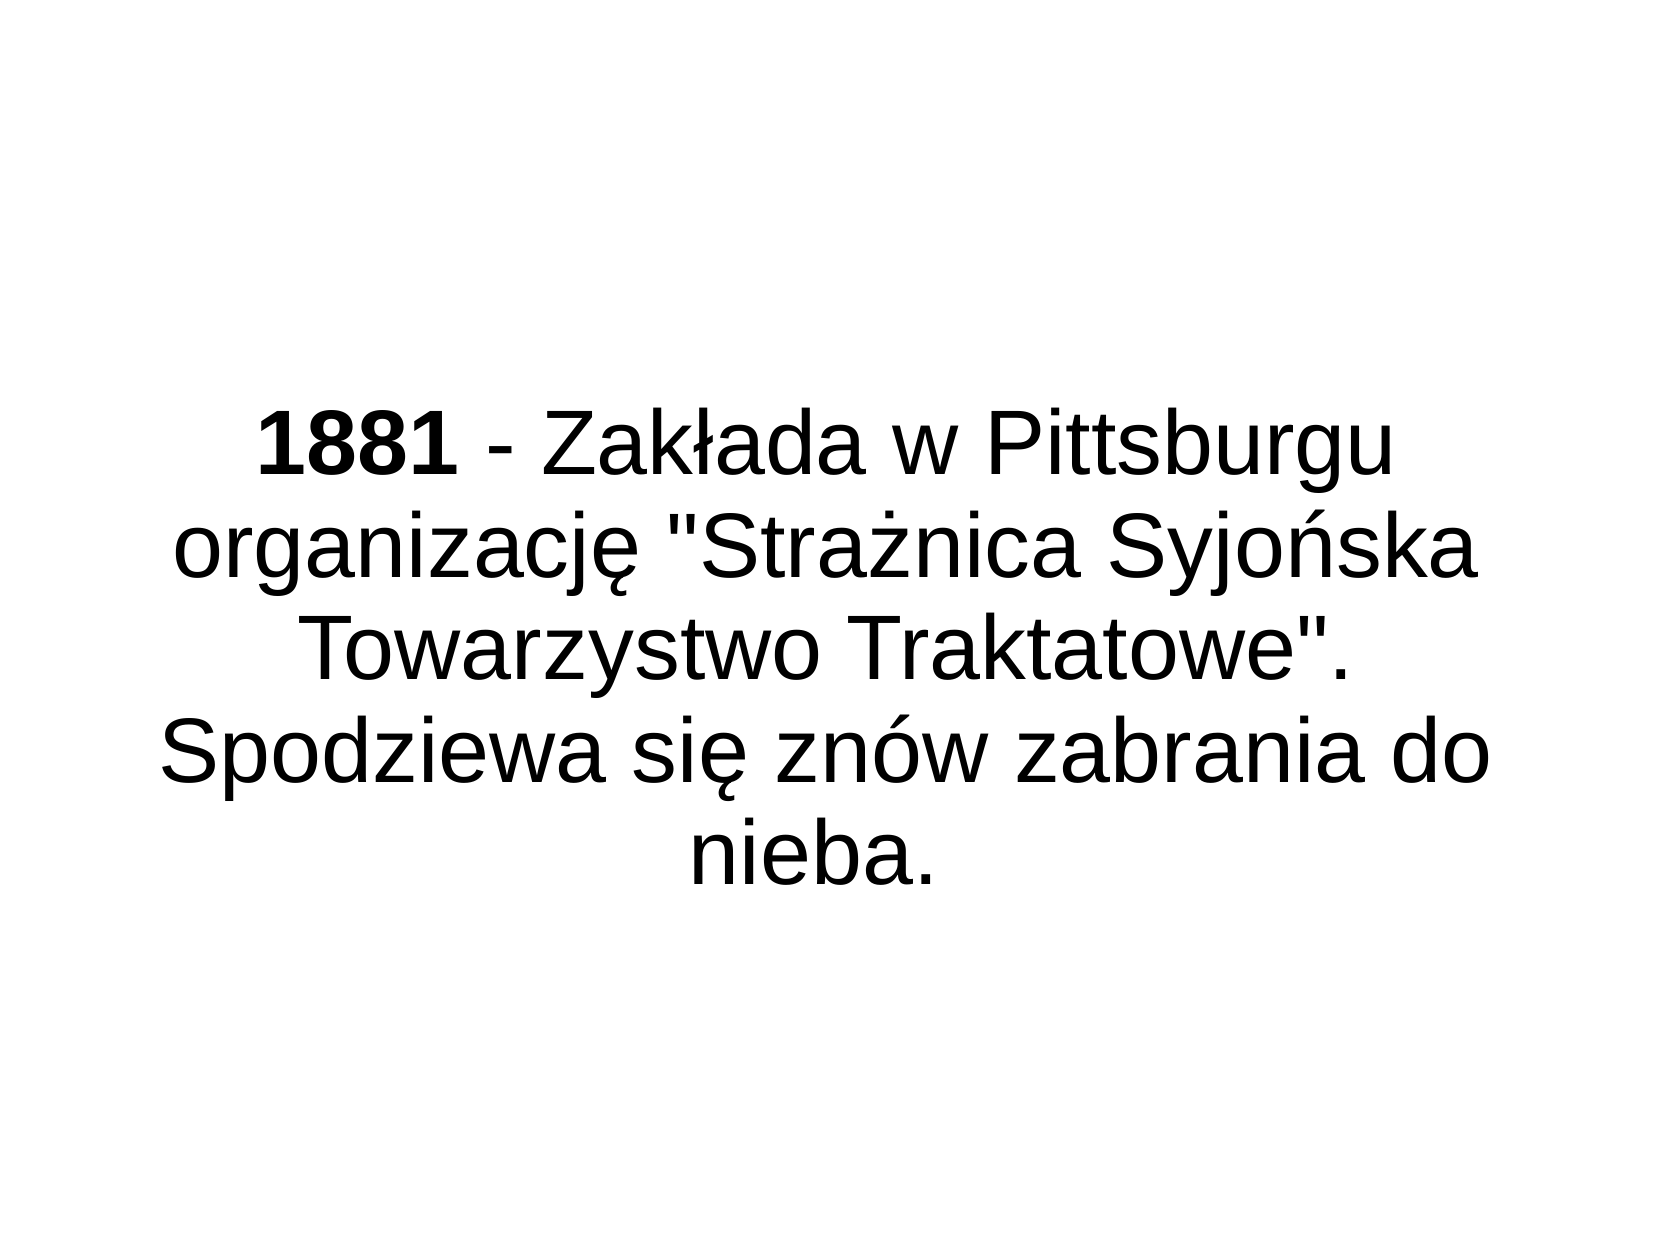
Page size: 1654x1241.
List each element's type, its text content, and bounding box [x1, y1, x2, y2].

subtitle 1881 - Zakłada w Pittsburgu organizację "Strażnica Syjońska Towarzystwo Traktatowe". Spodziewa się znów zabrania do nieba. [82, 289, 1571, 1110]
